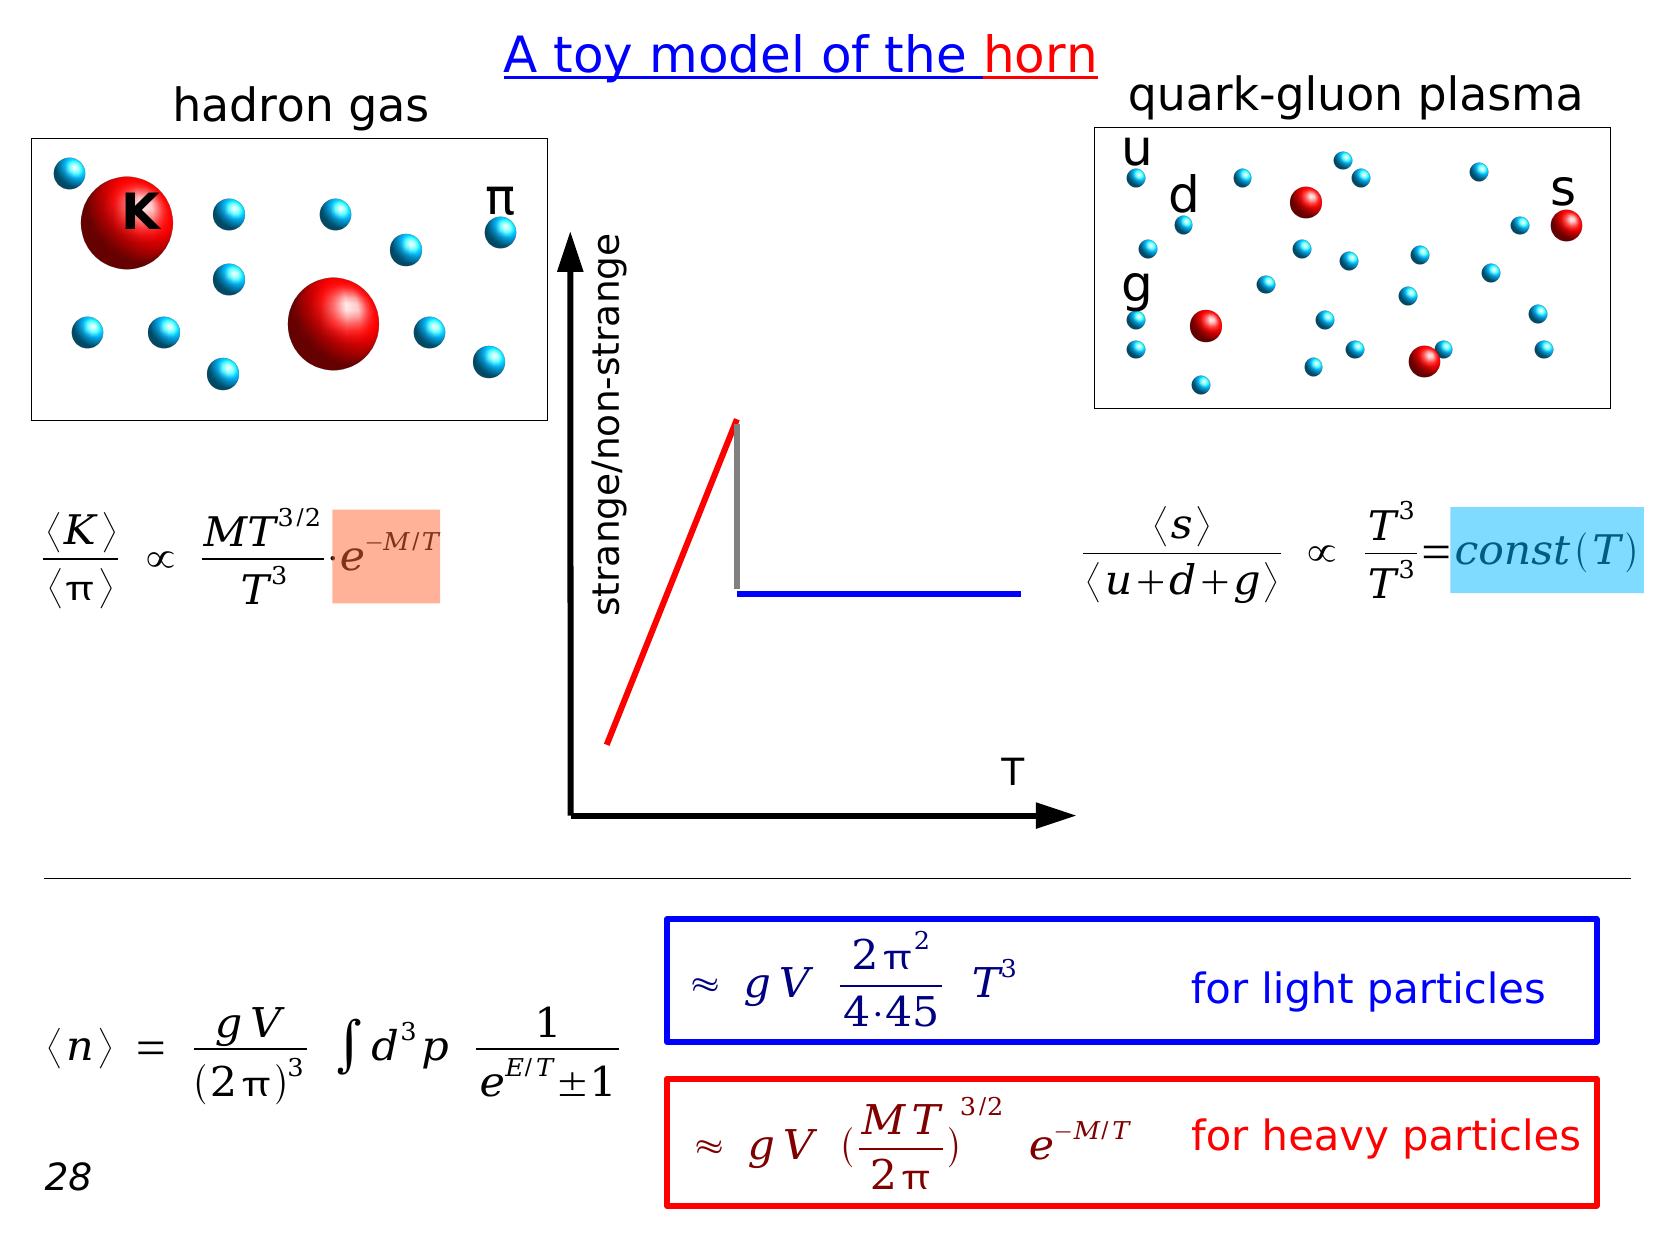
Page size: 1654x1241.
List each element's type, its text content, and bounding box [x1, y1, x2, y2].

text_box [332, 509, 441, 604]
chart [670, 926, 1024, 1037]
text_box T [1001, 750, 1025, 795]
text_box for light particles [1190, 964, 1548, 1014]
text_box d [1168, 165, 1201, 225]
chart [35, 502, 446, 615]
chart [670, 1091, 1136, 1202]
text_box A toy model of the horn [503, 25, 1099, 85]
chart [1074, 497, 1645, 609]
text_box u [1121, 118, 1154, 177]
text_box quark-gluon plasma [1127, 67, 1586, 122]
text_box s [1550, 158, 1578, 218]
chart [40, 998, 628, 1109]
text_box π [485, 168, 516, 227]
text_box for heavy particles [1190, 1111, 1582, 1161]
text_box strange/non-strange [584, 232, 628, 617]
text_box K [121, 182, 161, 241]
text_box g [1121, 254, 1154, 313]
text_box hadron gas [172, 78, 431, 133]
text_box [1450, 507, 1644, 594]
